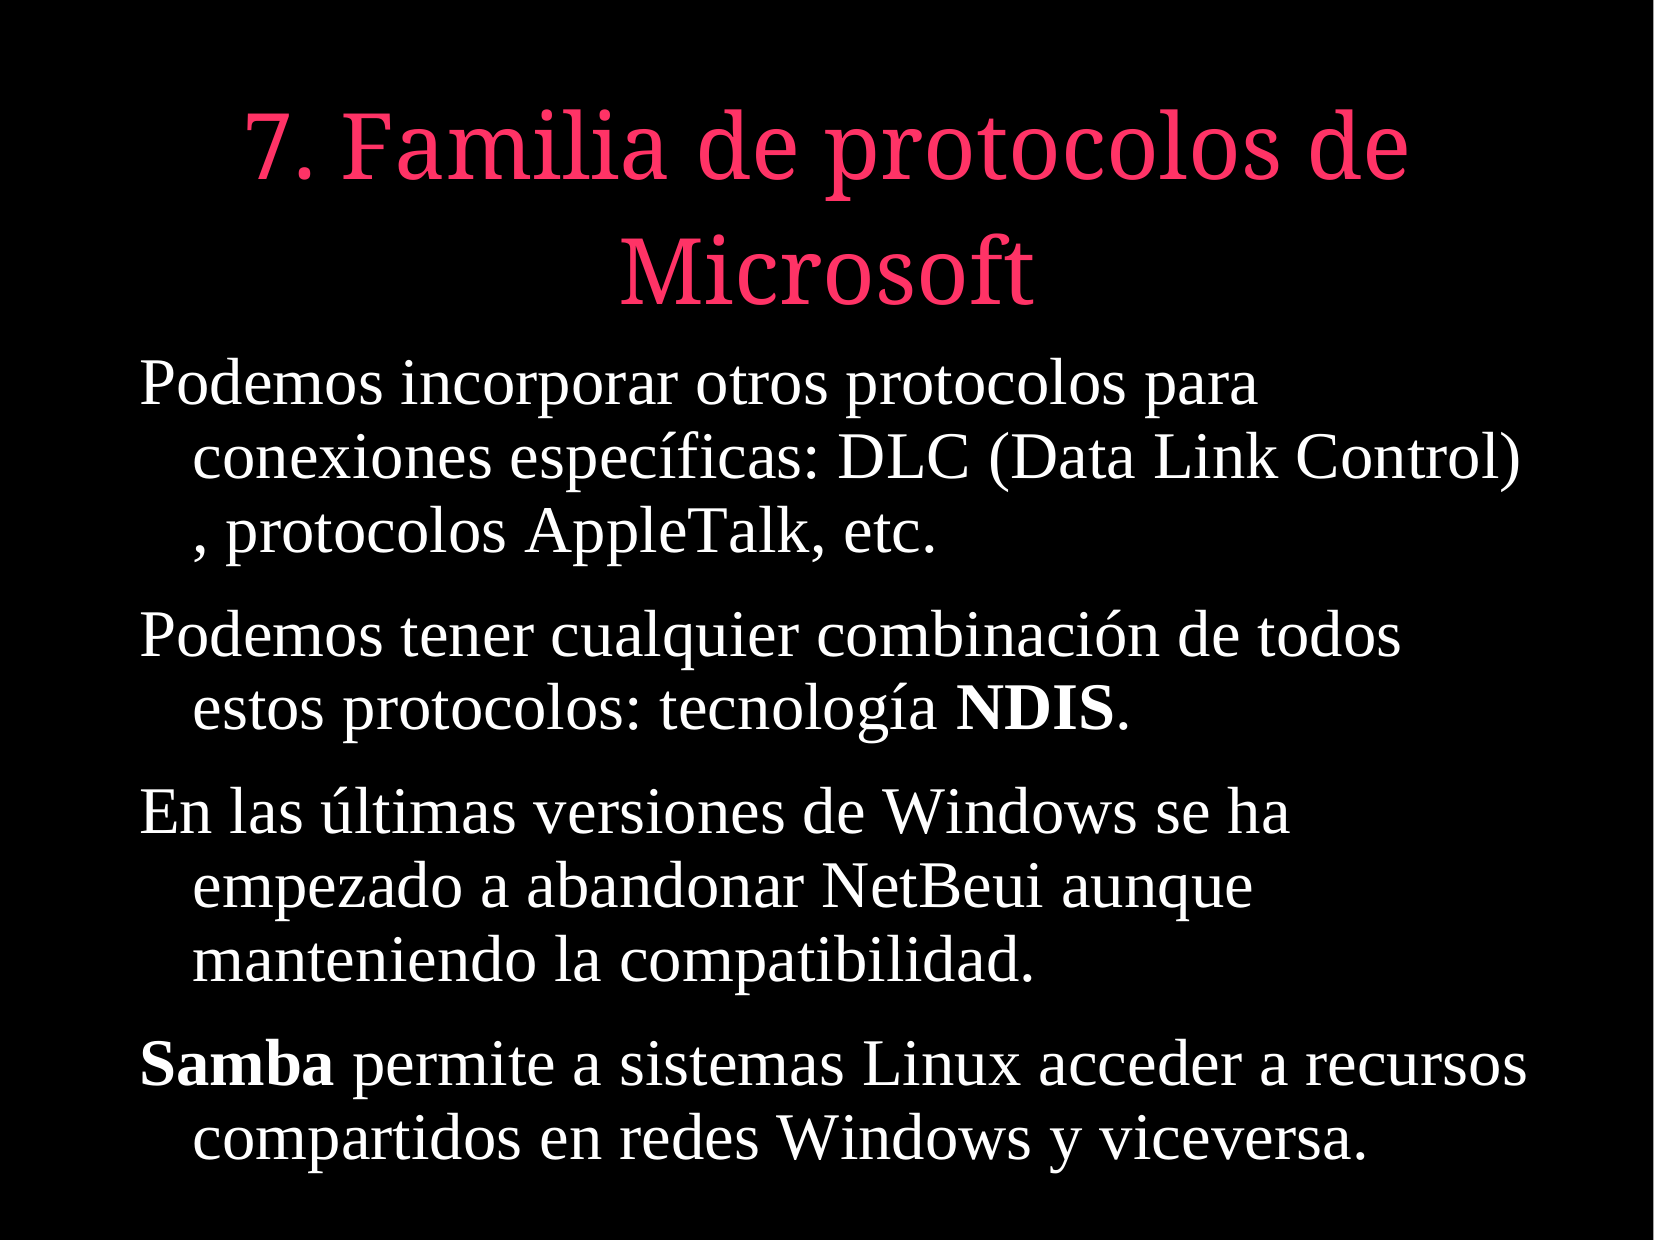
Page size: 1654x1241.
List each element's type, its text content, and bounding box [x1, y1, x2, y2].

list Podemos incorporar otros protocolos para conexiones específicas: DLC (Data Link Control) , protocolos AppleTalk, etc. Podemos tener cualquier combinación de todos estos protocolos: tecnología NDIS. En las últimas versiones de Windows se ha empezado a abandonar NetBeui aunque manteniendo la compatibilidad. Samba permite a sistemas Linux acceder a recursos compartidos en redes Windows y viceversa. [121, 344, 1534, 1241]
title 7. Familia de protocolos de Microsoft [121, 82, 1534, 331]
